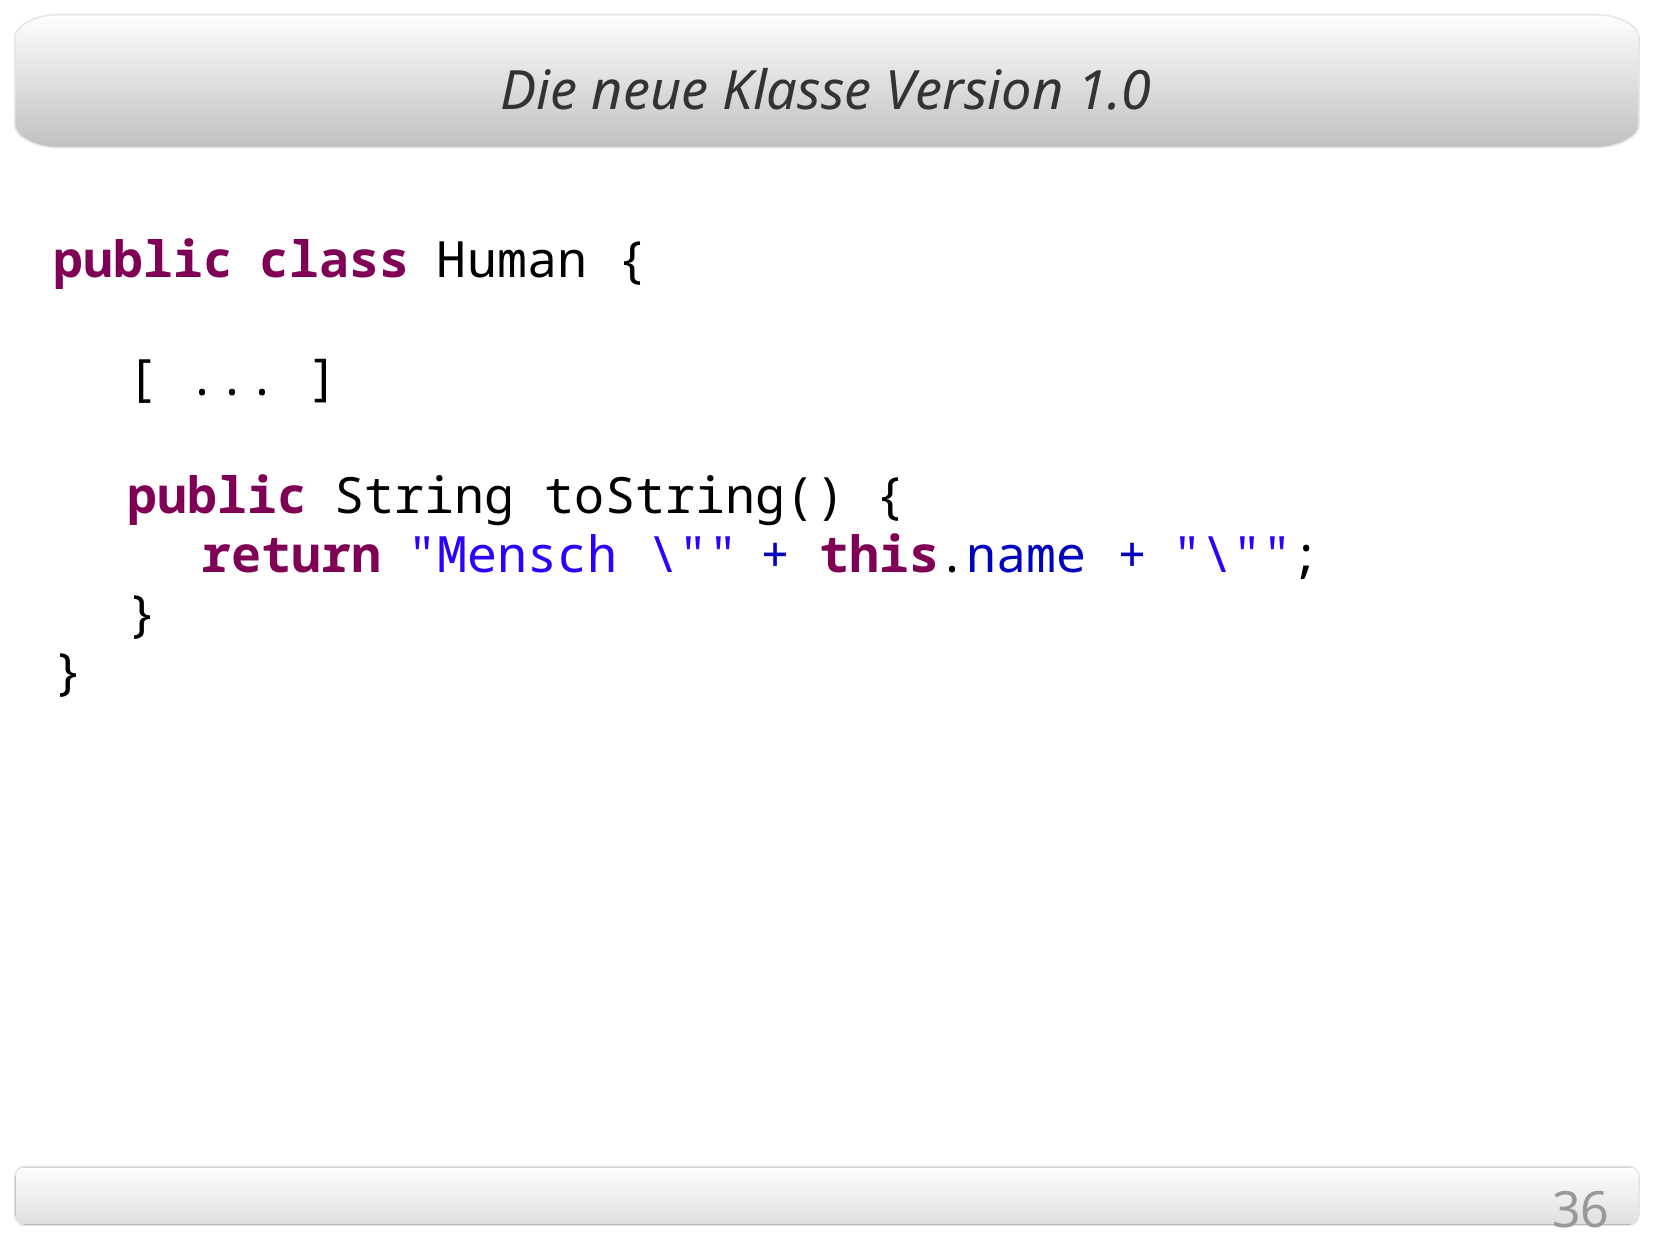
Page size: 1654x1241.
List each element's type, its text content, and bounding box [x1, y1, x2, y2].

title Die neue Klasse Version 1.0 [29, 29, 1624, 147]
chart [52, 230, 1654, 1241]
